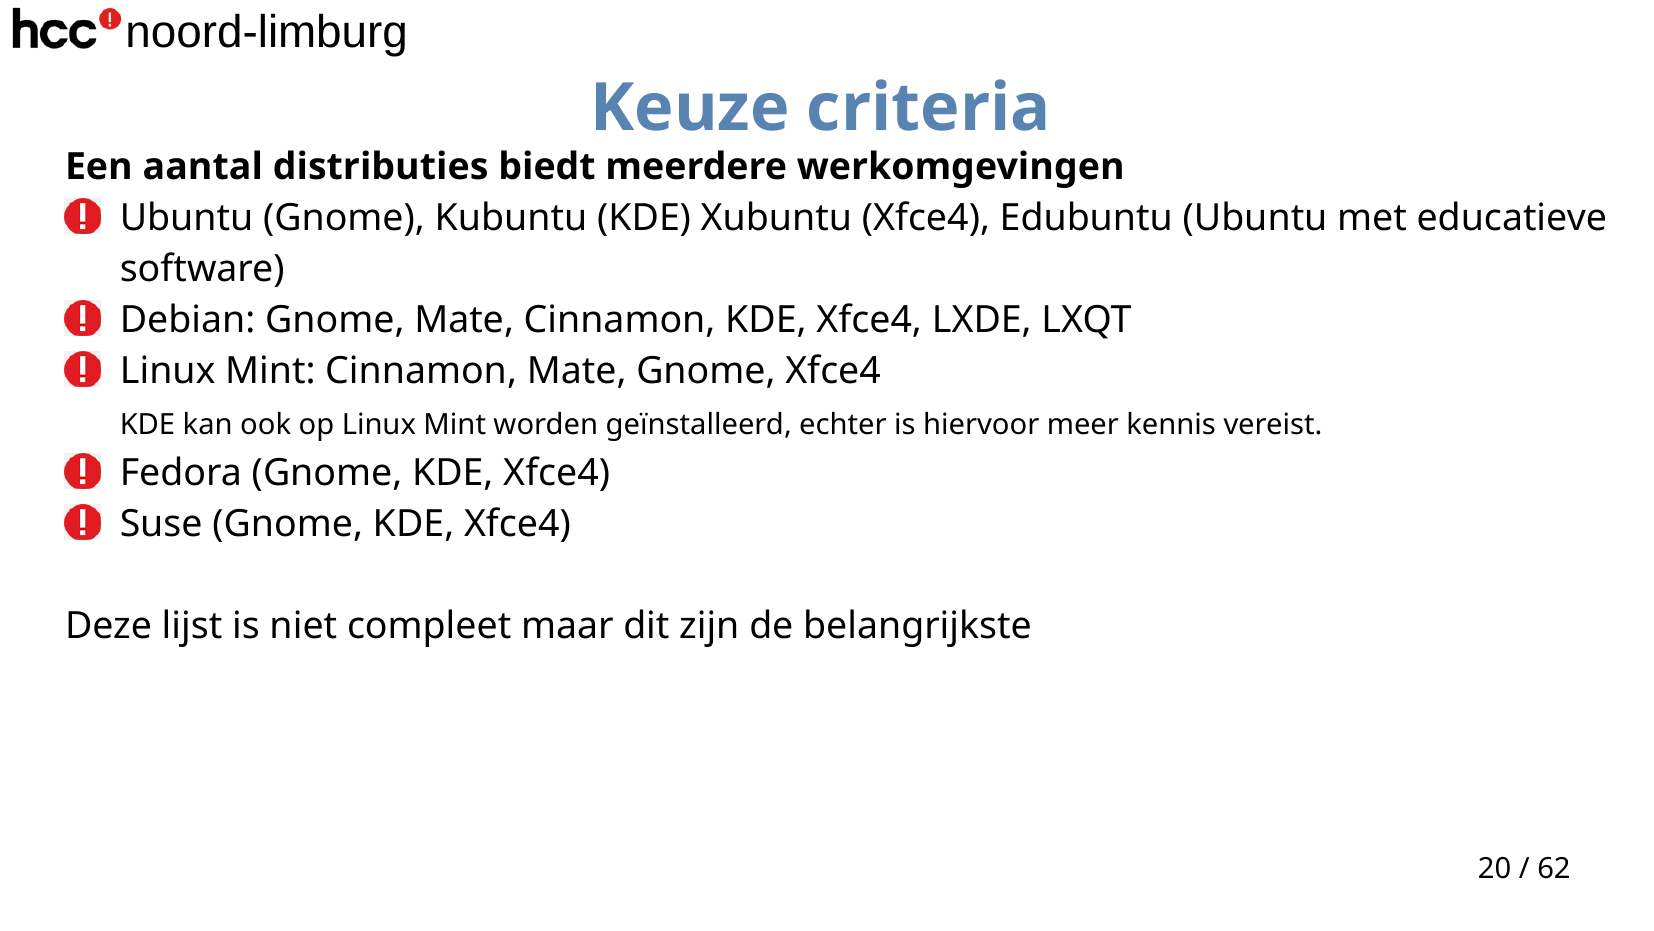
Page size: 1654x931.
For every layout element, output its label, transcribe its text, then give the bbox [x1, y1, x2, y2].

subtitle Een aantal distributies biedt meerdere werkomgevingen Ubuntu (Gnome), Kubuntu (KDE) Xubuntu (Xfce4), Edubuntu (Ubuntu met educatieve software) Debian: Gnome, Mate, Cinnamon, KDE, Xfce4, LXDE, LXQT Linux Mint: Cinnamon, Mate, Gnome, Xfce4 KDE kan ook op Linux Mint worden geïnstalleerd, echter is hiervoor meer kennis vereist. Fedora (Gnome, KDE, Xfce4) Suse (Gnome, KDE, Xfce4) Deze lijst is niet compleet maar dit zijn de belangrijkste [64, 139, 1625, 650]
title Keuze criteria [118, 59, 1524, 139]
picture [11, 6, 122, 50]
